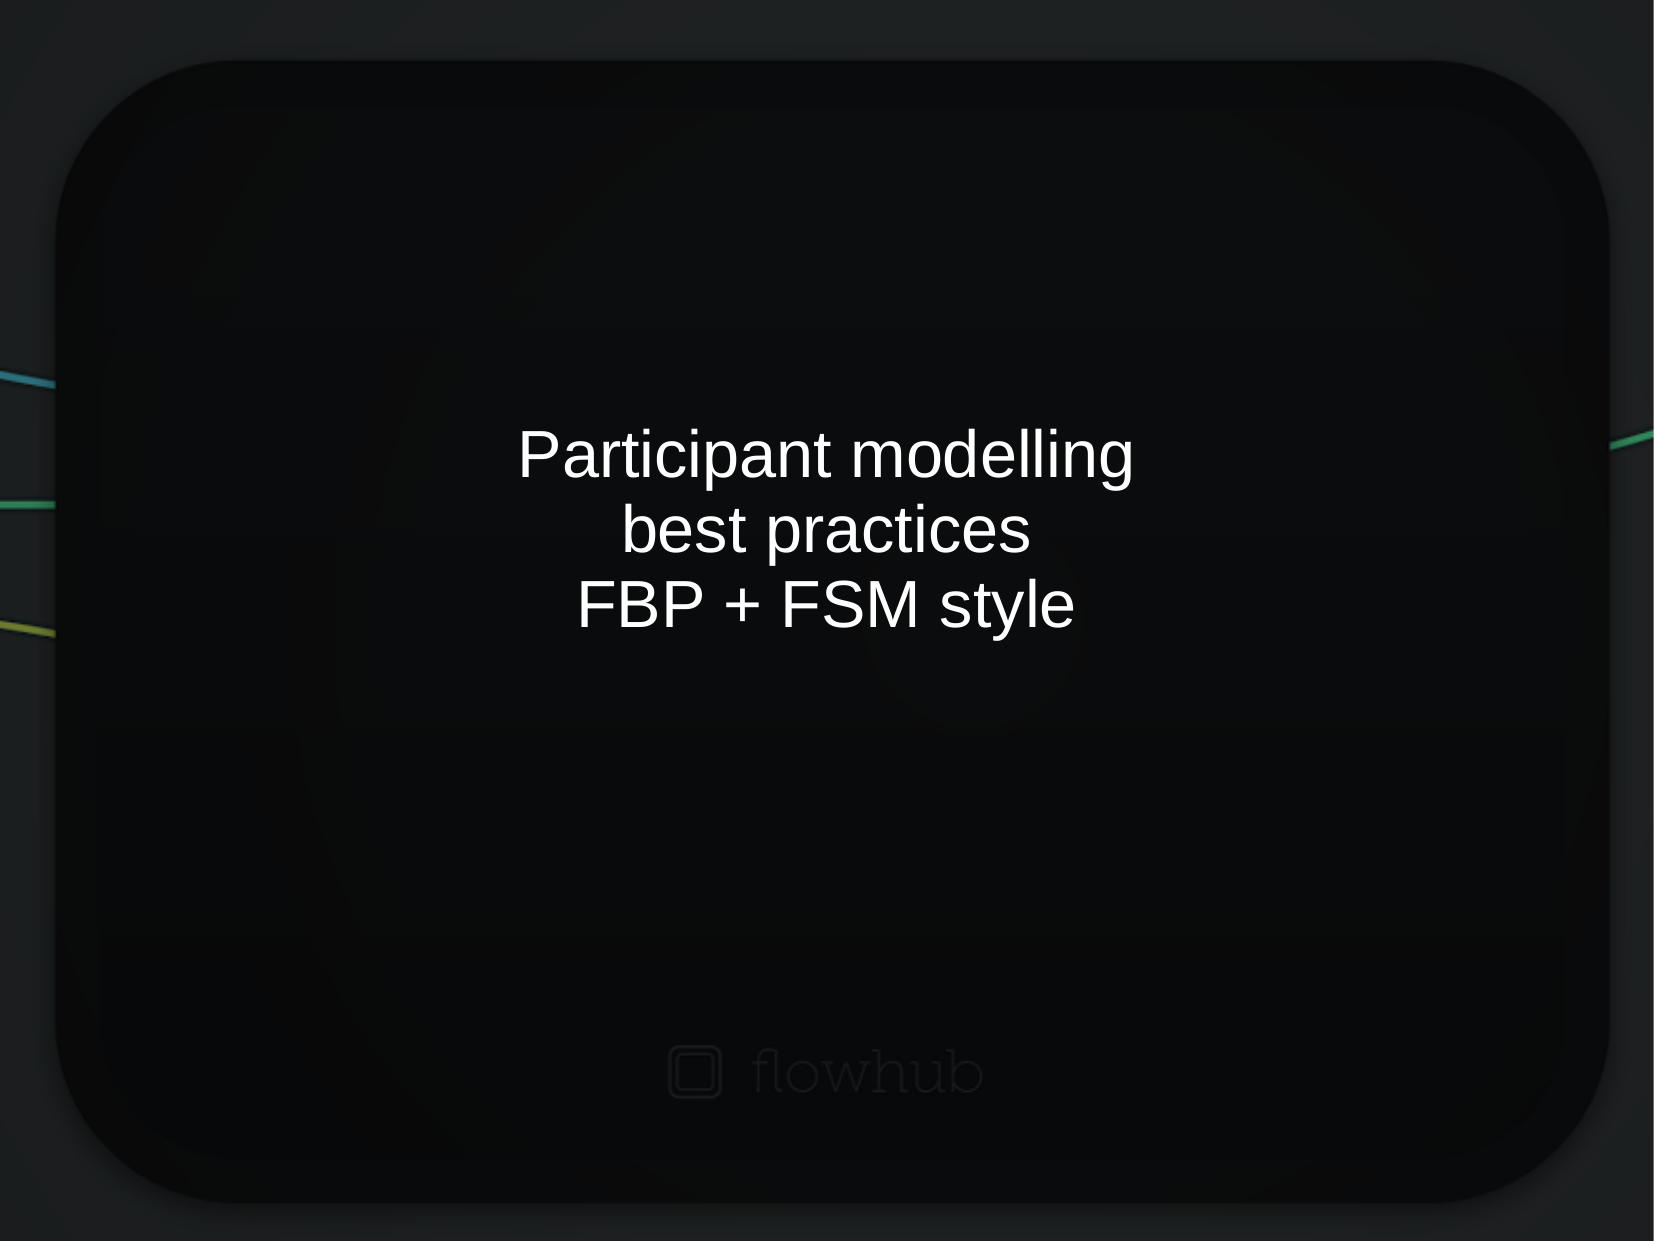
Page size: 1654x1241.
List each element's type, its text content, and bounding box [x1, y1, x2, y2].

subtitle Participant modelling best practices FBP + FSM style [82, 49, 1571, 1010]
picture [0, 0, 1654, 1241]
